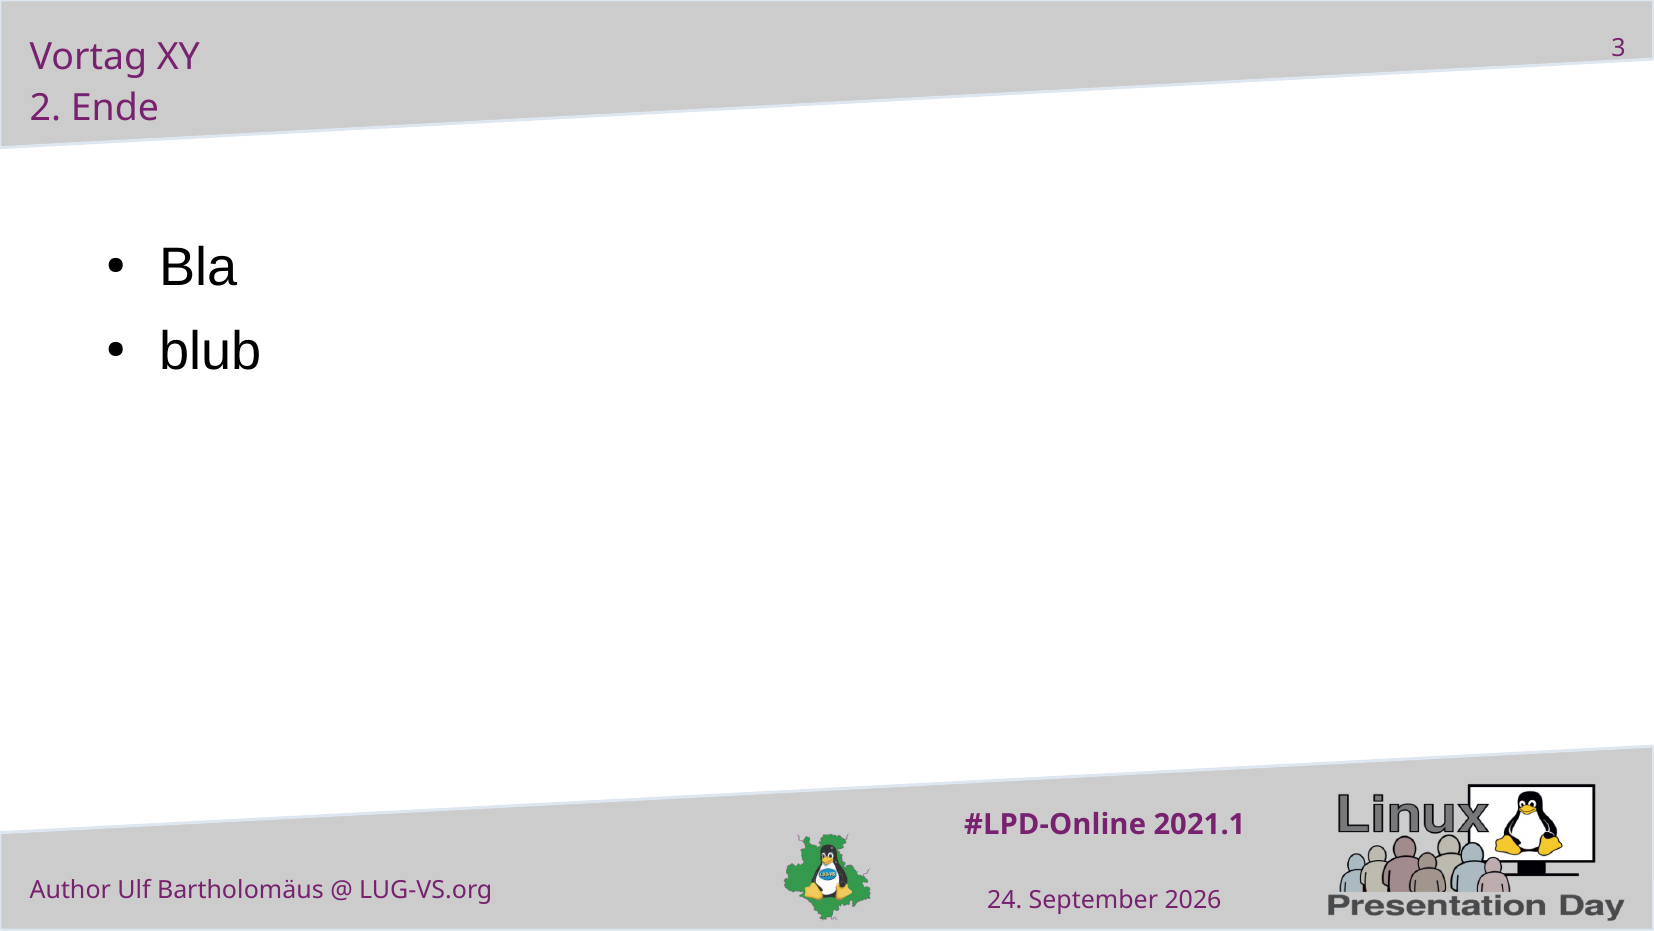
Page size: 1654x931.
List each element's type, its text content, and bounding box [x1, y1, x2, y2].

text_box [29, 29, 1211, 148]
picture [1328, 783, 1625, 921]
list Bla blub [88, 236, 1565, 798]
picture [781, 831, 873, 921]
